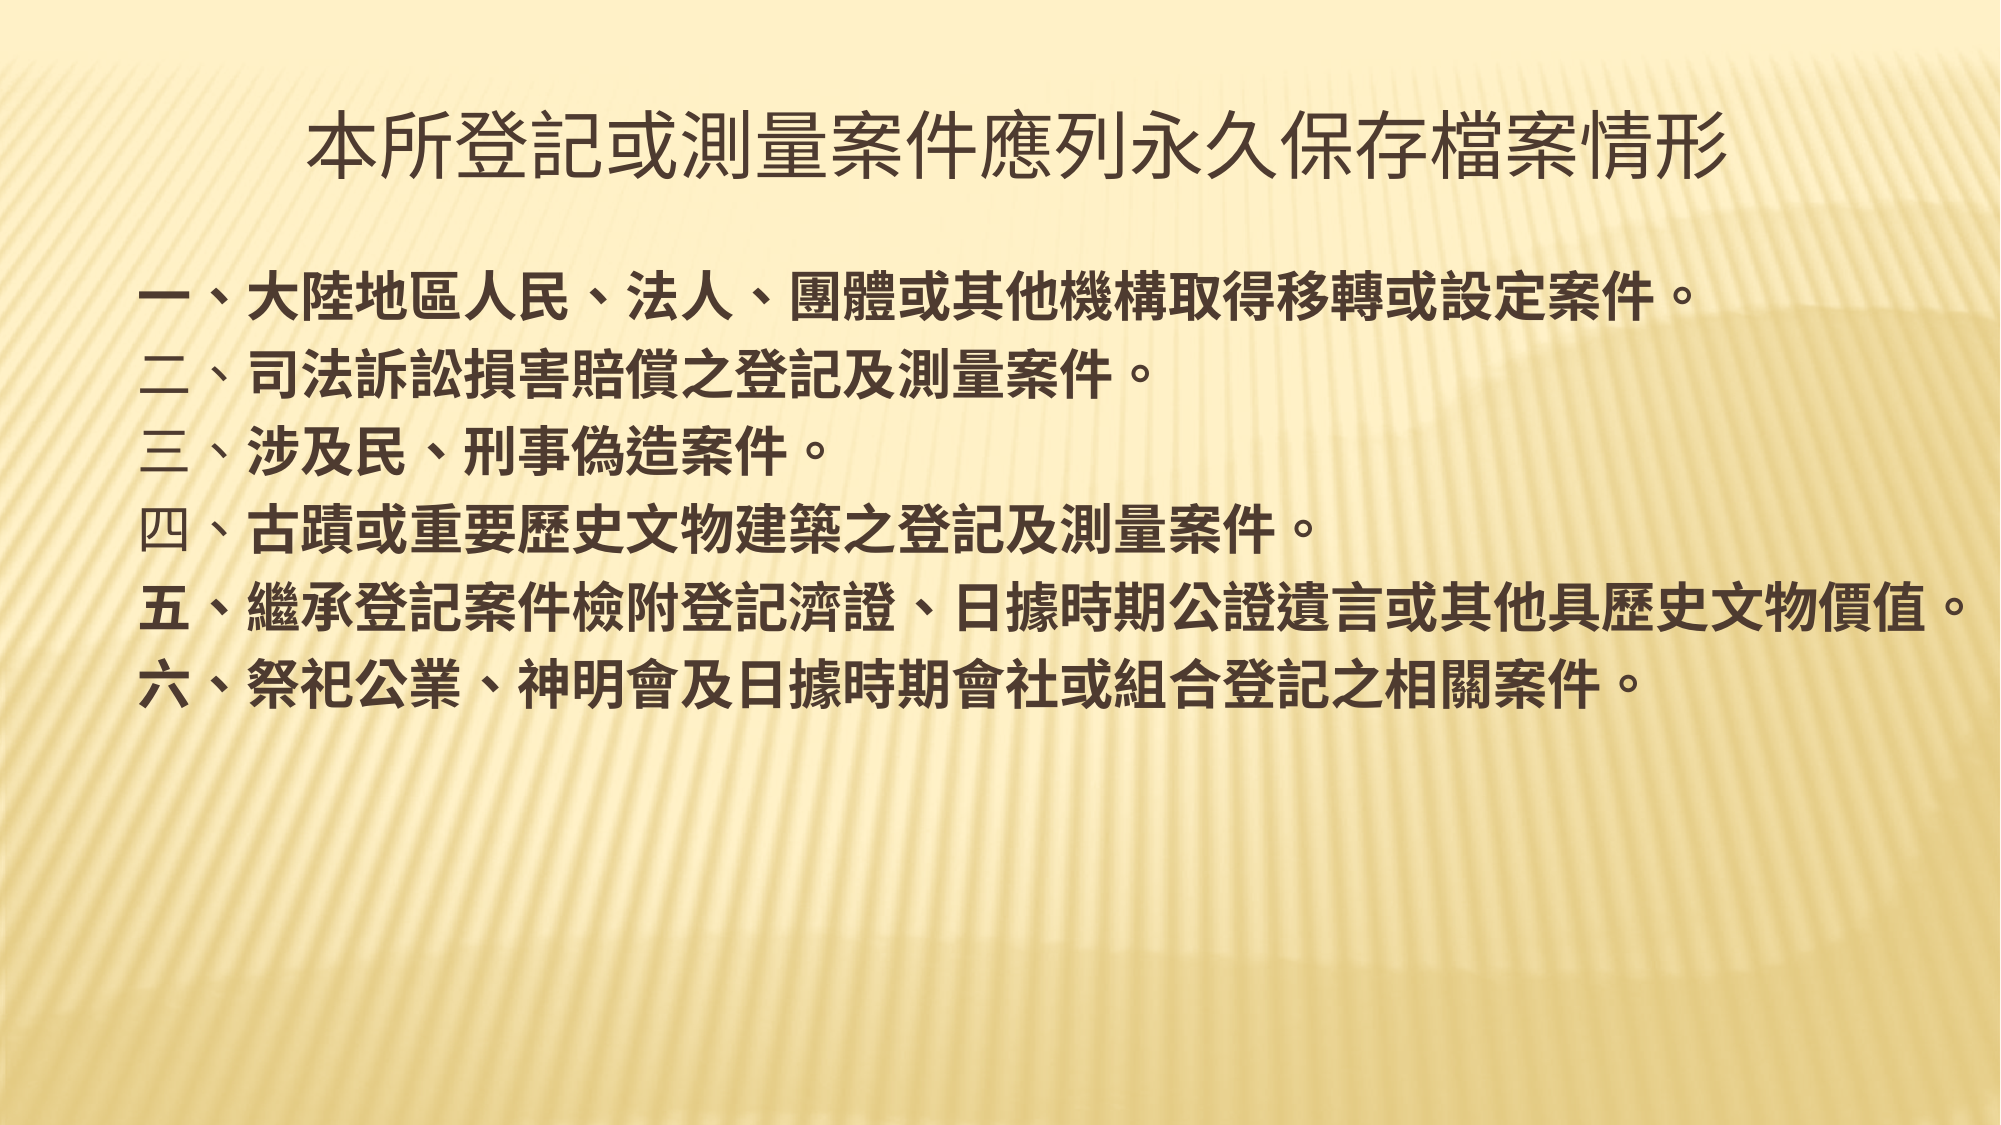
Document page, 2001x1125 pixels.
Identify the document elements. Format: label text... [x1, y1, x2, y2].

list 一、大陸地區人民、法人、團體或其他機構取得移轉或設定案件。 二、司法訴訟損害賠償之登記及測量案件。 三、涉及民、刑事偽造案件。 四、古蹟或重要歷史文物建築之登記及測量案件。 五、繼承登記案件檢附登記濟證、日據時期公證遺言或其他具歷史文物價值。 六、祭祀公業、神明會及日據時期會社或組合登記之相關案件。 [66, 254, 1967, 998]
title 本所登記或測量案件應列永久保存檔案情形 [66, 75, 1967, 213]
